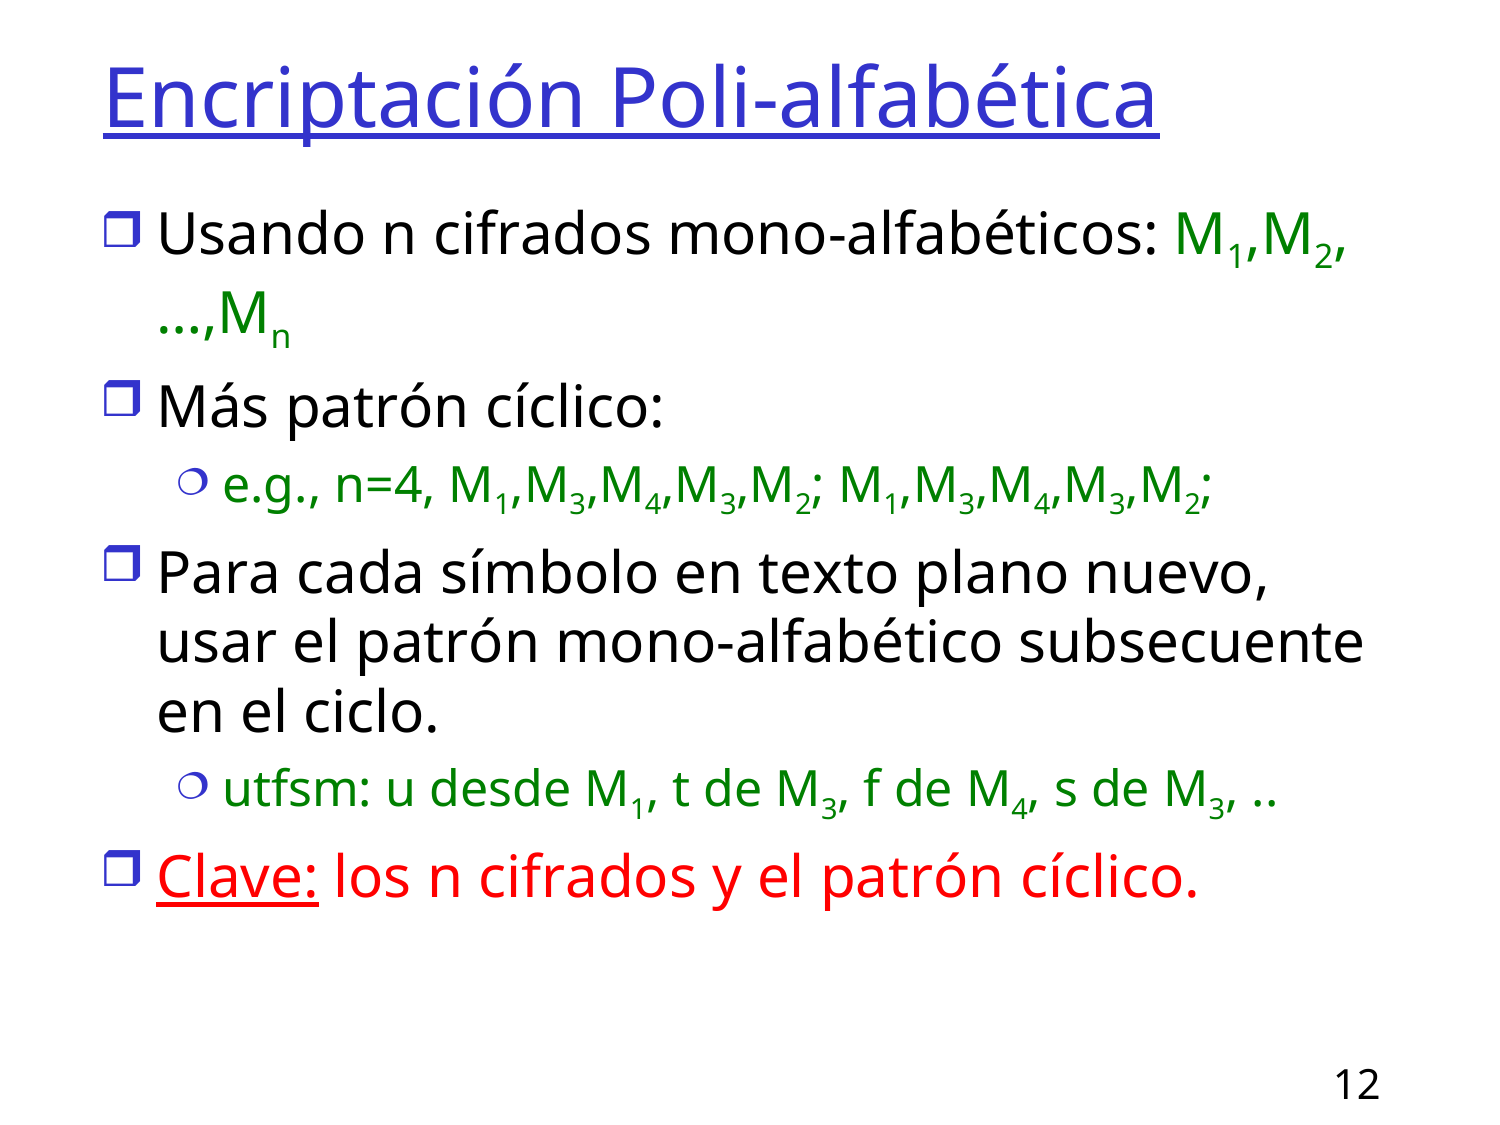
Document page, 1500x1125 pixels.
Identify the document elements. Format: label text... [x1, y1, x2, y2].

list Usando n cifrados mono-alfabéticos: M1,M2,…,Mn Más patrón cíclico: e.g., n=4, M1,M3,M4,M3,M2; M1,M3,M4,M3,M2; Para cada símbolo en texto plano nuevo, usar el patrón mono-alfabético subsecuente en el ciclo. utfsm: u desde M1, t de M3, f de M4, s de M3, .. Clave: los n cifrados y el patrón cíclico. [85, 188, 1417, 952]
title Encriptación Poli-alfabética [87, 0, 1363, 188]
